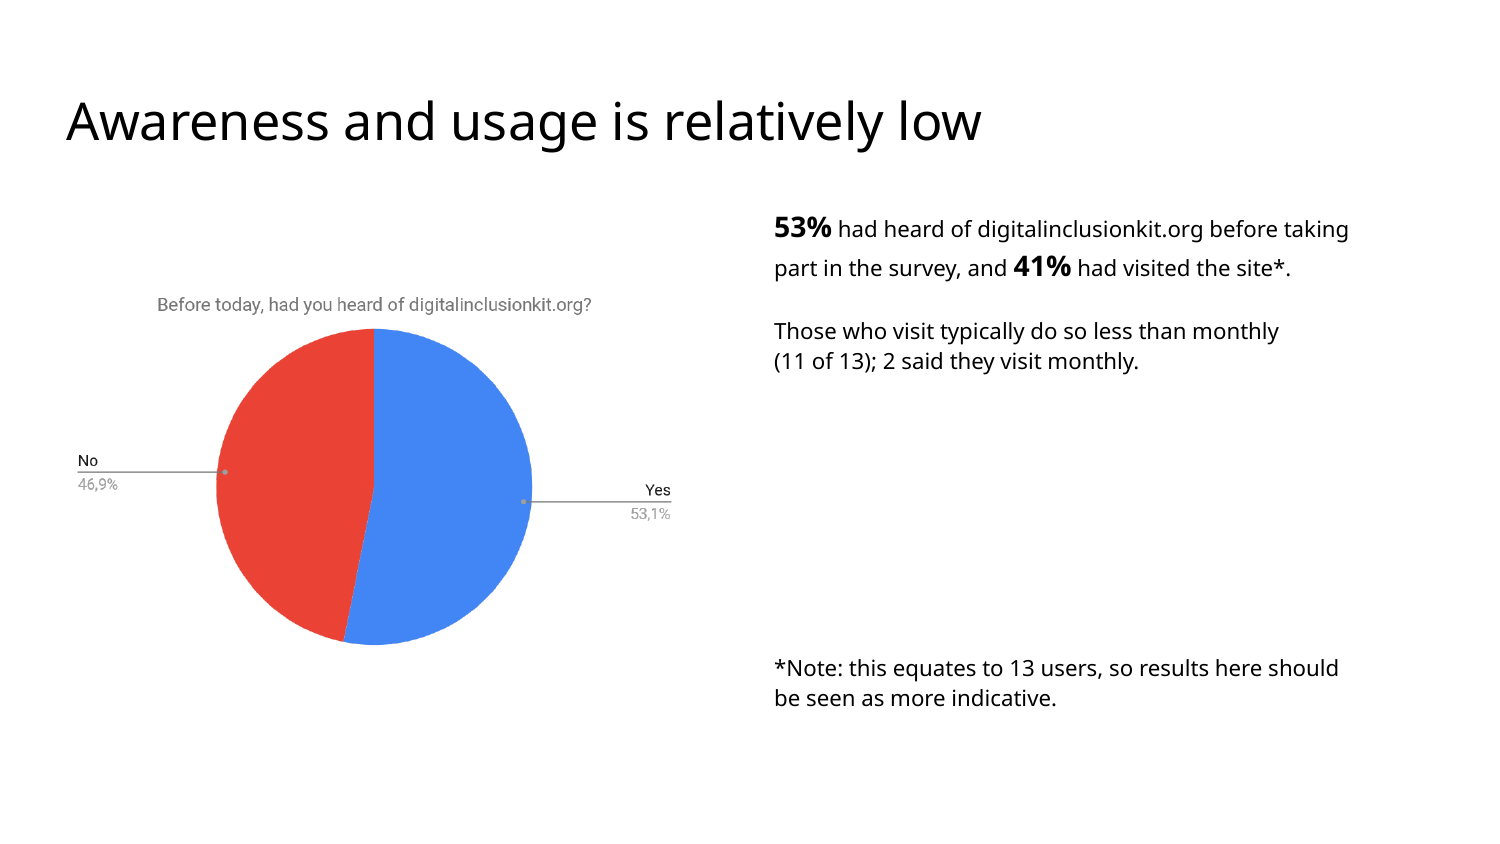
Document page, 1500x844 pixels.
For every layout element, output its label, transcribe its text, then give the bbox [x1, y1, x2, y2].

title Awareness and usage is relatively low [51, 72, 1449, 167]
picture [58, 274, 690, 664]
list 53% had heard of digitalinclusionkit.org before taking part in the survey, and 41% had visited the site*. Those who visit typically do so less than monthly (11 of 13); 2 said they visit monthly. *Note: this equates to 13 users, so results here should be seen as more indicative. [759, 189, 1376, 750]
